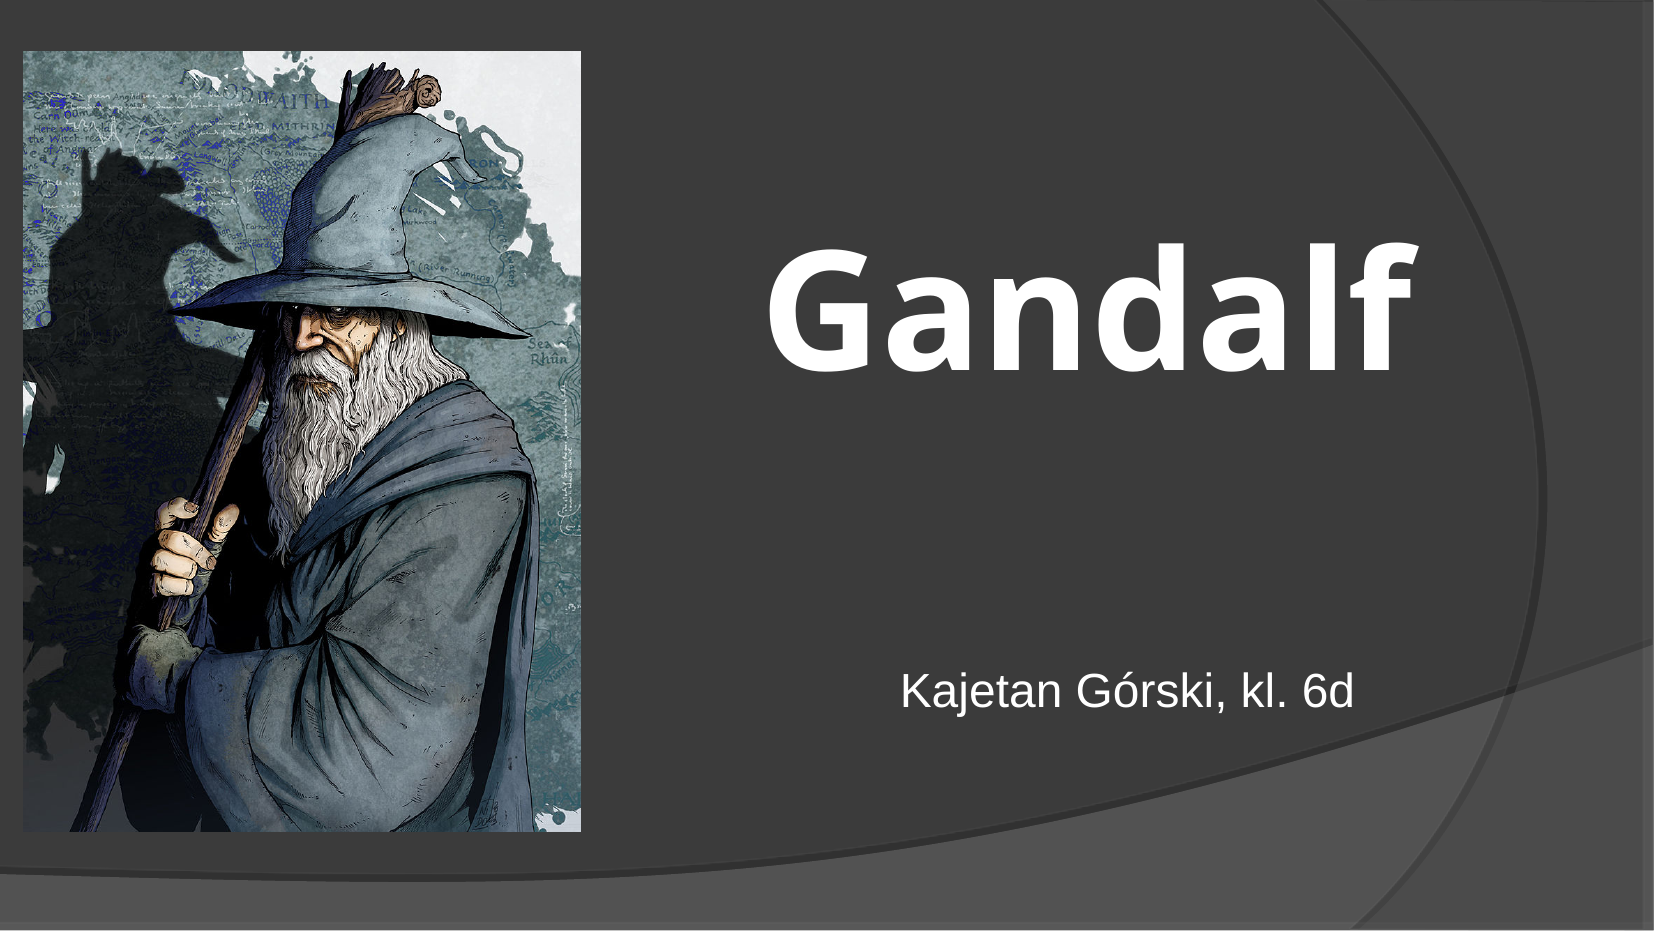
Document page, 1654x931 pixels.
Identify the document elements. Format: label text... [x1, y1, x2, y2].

subtitle Kajetan Górski, kl. 6d [767, 217, 1489, 761]
picture [23, 51, 581, 832]
title Gandalf [685, 36, 1489, 572]
